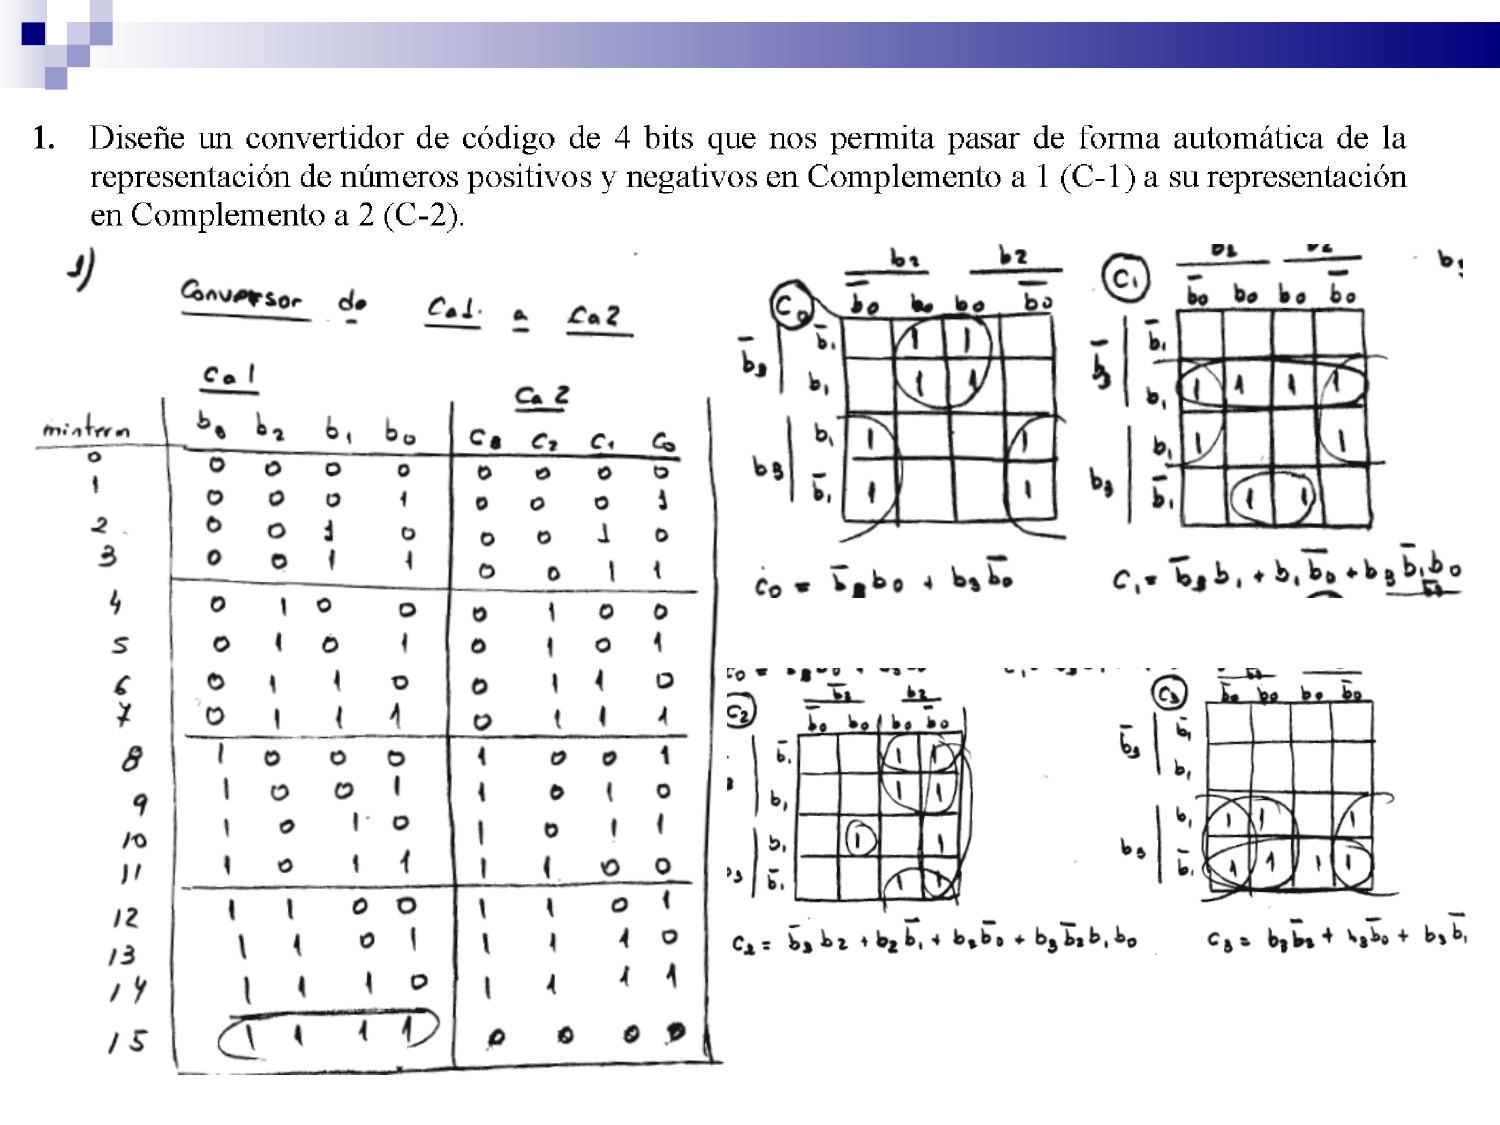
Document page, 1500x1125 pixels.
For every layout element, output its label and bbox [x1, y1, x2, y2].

picture [29, 113, 1474, 1075]
